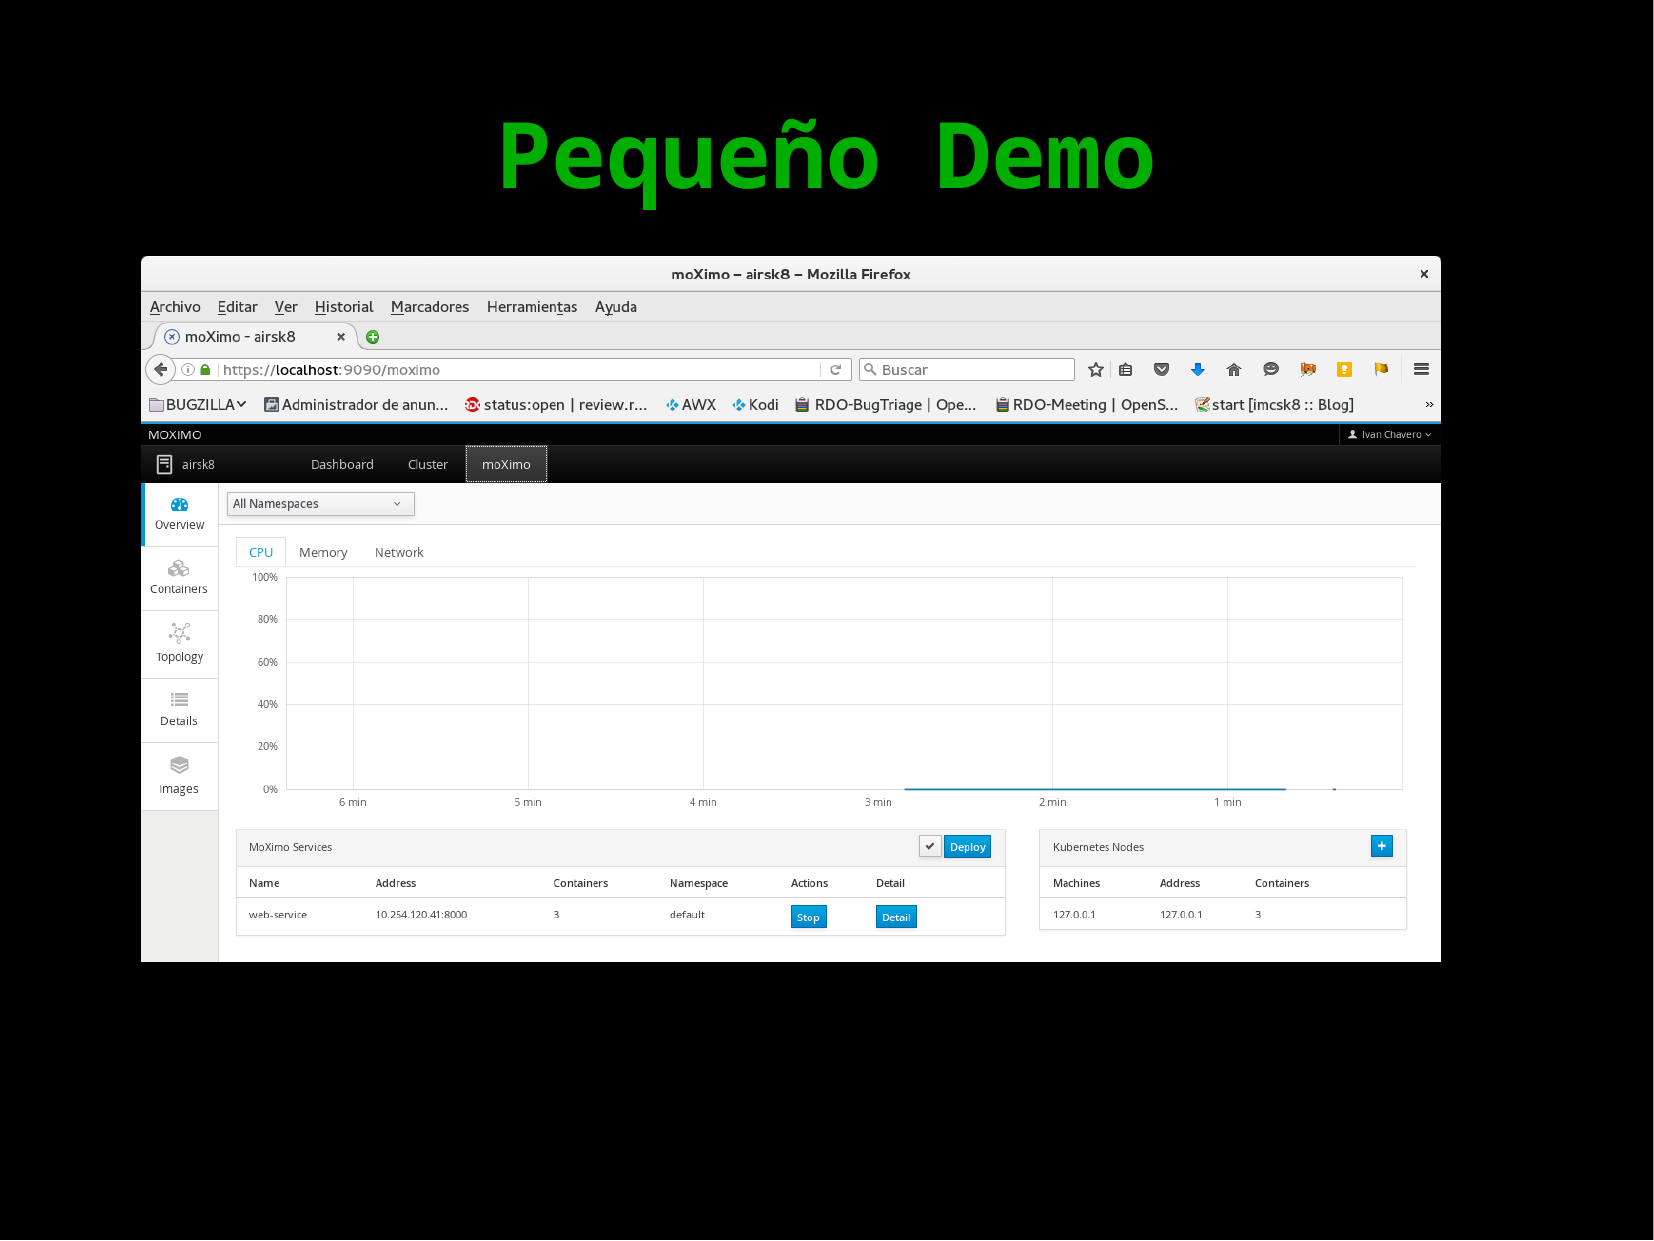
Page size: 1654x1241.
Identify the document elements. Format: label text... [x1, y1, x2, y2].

picture [141, 256, 1441, 962]
title Pequeño Demo [82, 49, 1571, 257]
